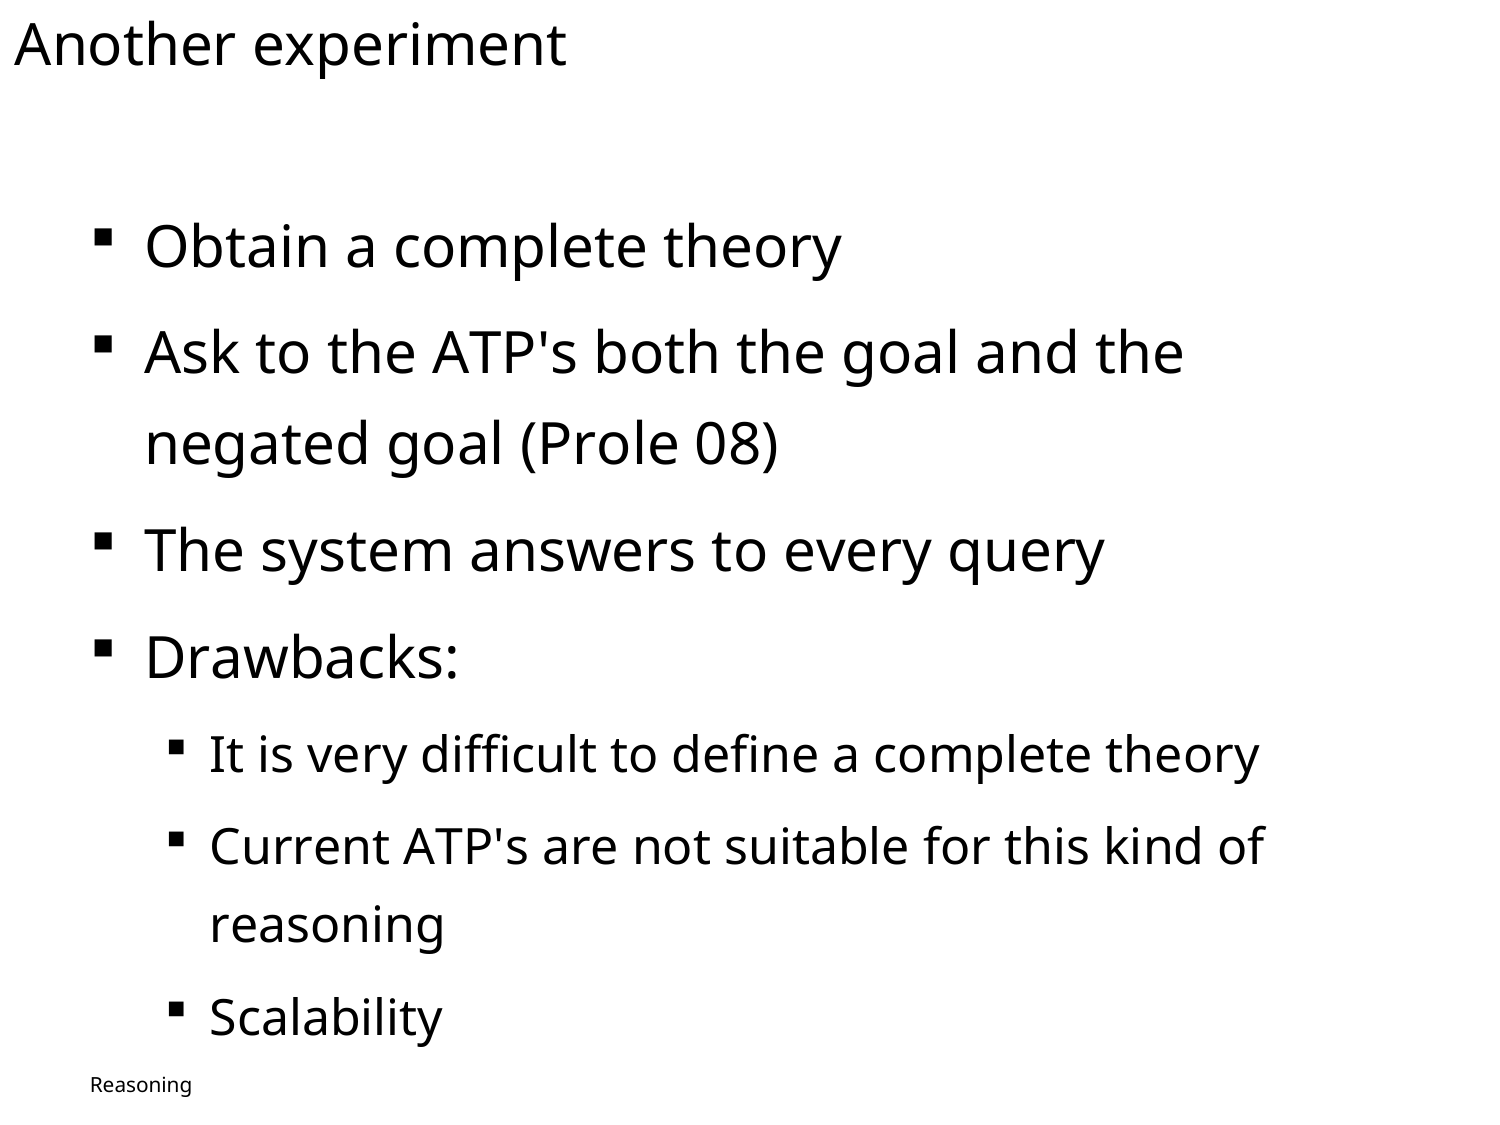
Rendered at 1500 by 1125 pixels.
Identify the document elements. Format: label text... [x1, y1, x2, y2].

list Obtain a complete theory Ask to the ATP's both the goal and the negated goal (Prole 08) The system answers to every query Drawbacks: It is very difficult to define a complete theory Current ATP's are not suitable for this kind of reasoning Scalability [75, 112, 1438, 1035]
title Another experiment [0, 0, 1500, 91]
